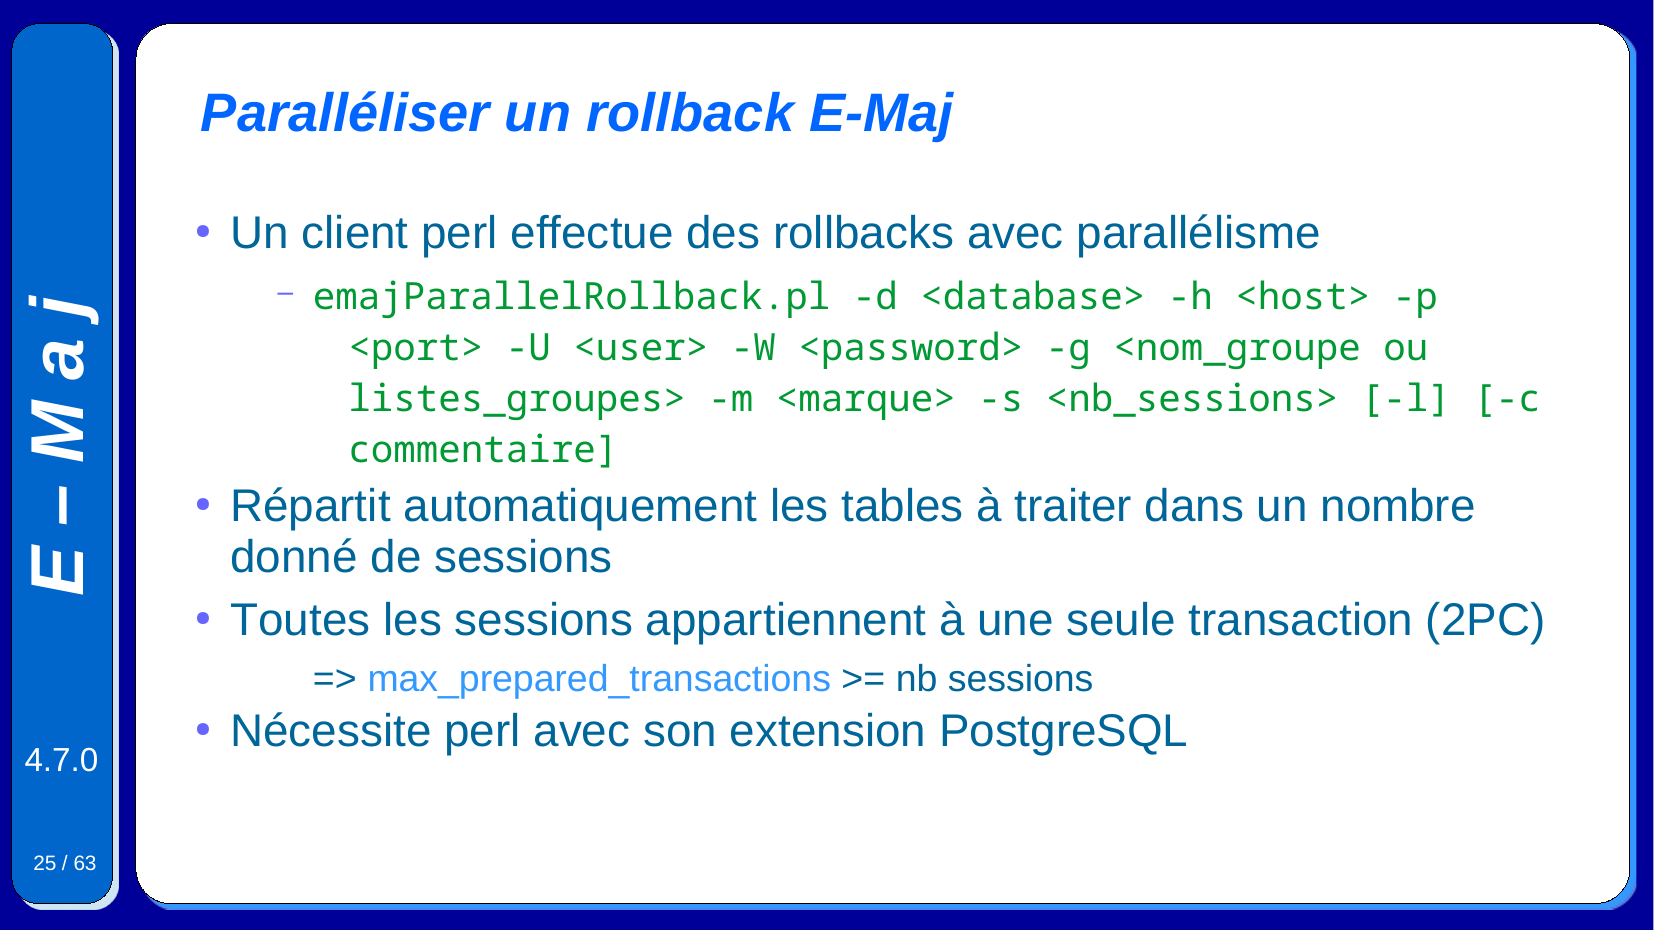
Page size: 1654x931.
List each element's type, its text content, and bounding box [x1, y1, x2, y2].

list Un client perl effectue des rollbacks avec parallélisme emajParallelRollback.pl -d <database> -h <host> -p <port> -U <user> -W <password> -g <nom_groupe ou listes_groupes> -m <marque> -s <nb_sessions> [-l] [-c commentaire] Répartit automatiquement les tables à traiter dans un nombre donné de sessions Toutes les sessions appartiennent à une seule transaction (2PC) => max_prepared_transactions >= nb sessions Nécessite perl avec son extension PostgreSQL [177, 206, 1587, 827]
title Paralléliser un rollback E-Maj [200, 34, 1575, 191]
